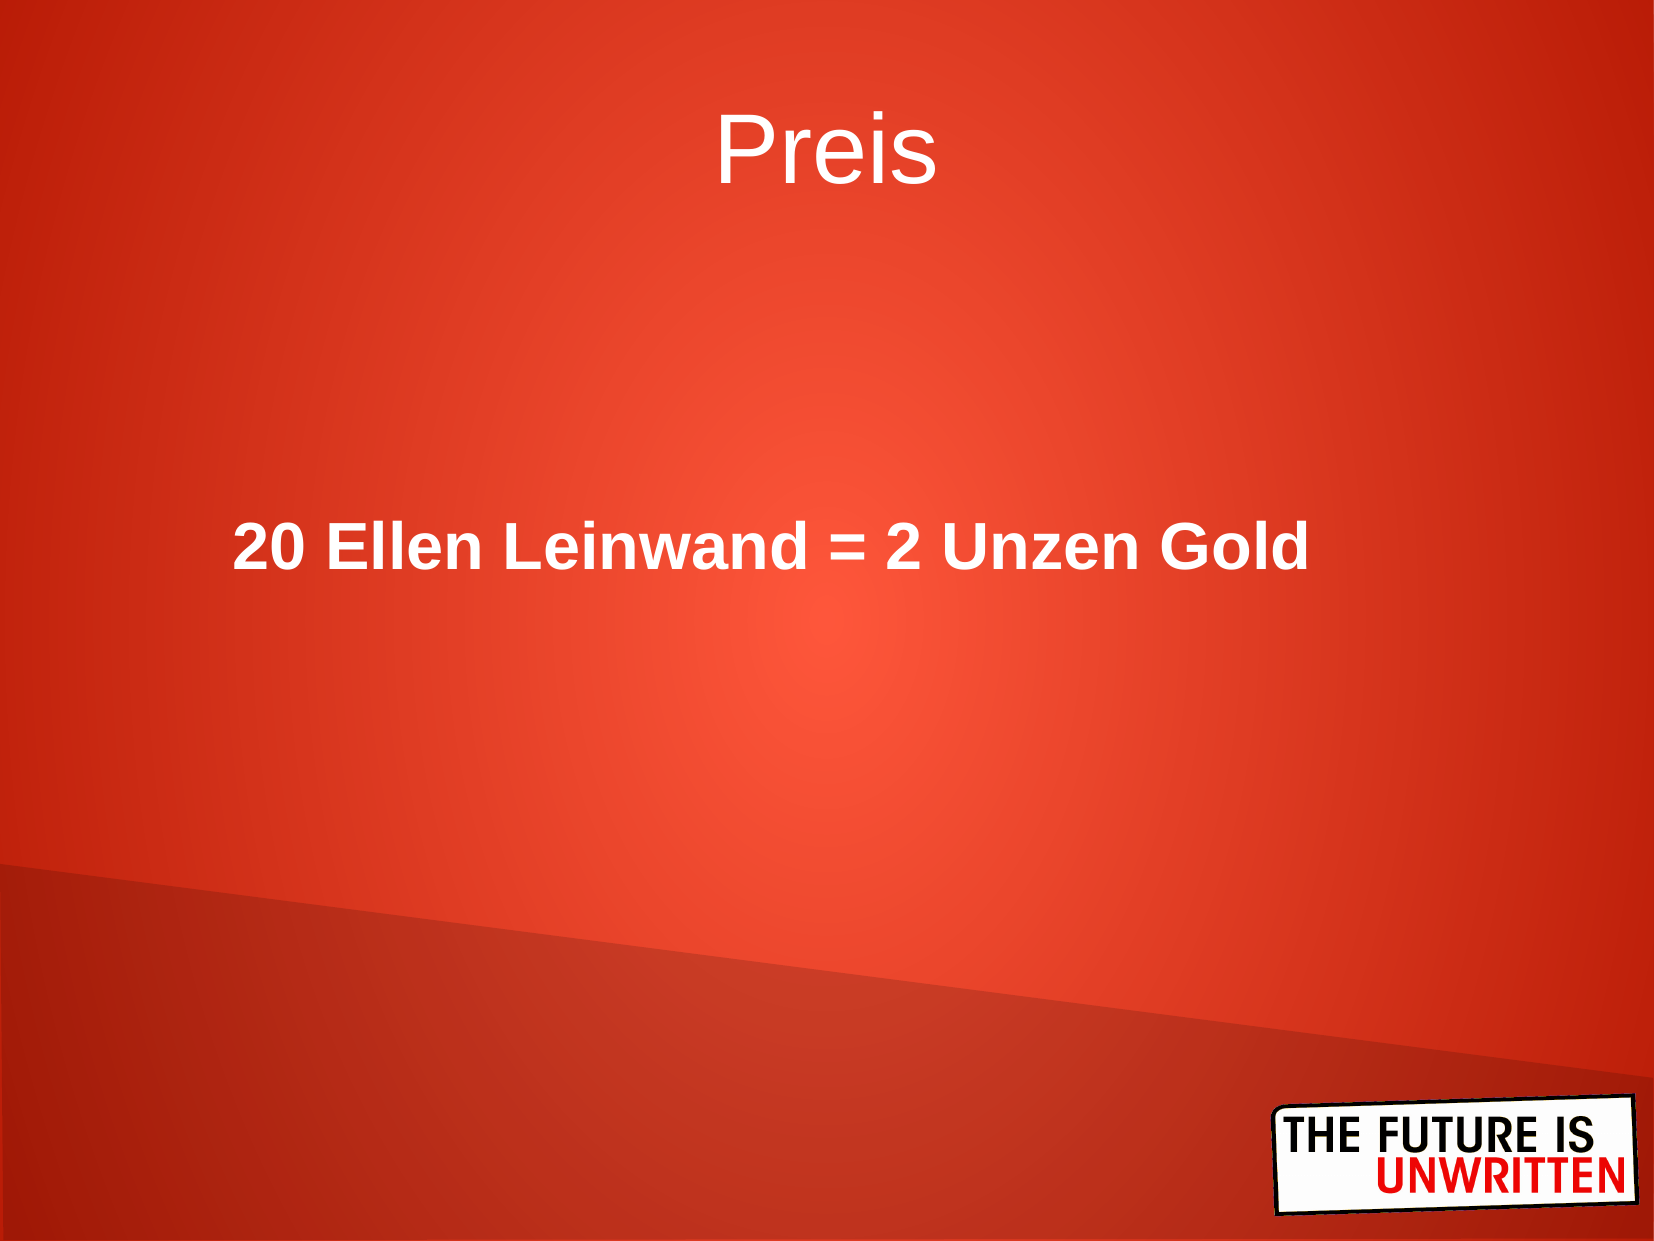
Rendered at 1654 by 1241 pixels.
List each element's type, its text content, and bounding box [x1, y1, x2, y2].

text_box 20 Ellen Leinwand = 2 Unzen Gold [218, 501, 1388, 667]
title Preis [82, 47, 1571, 252]
picture [1269, 1092, 1640, 1217]
